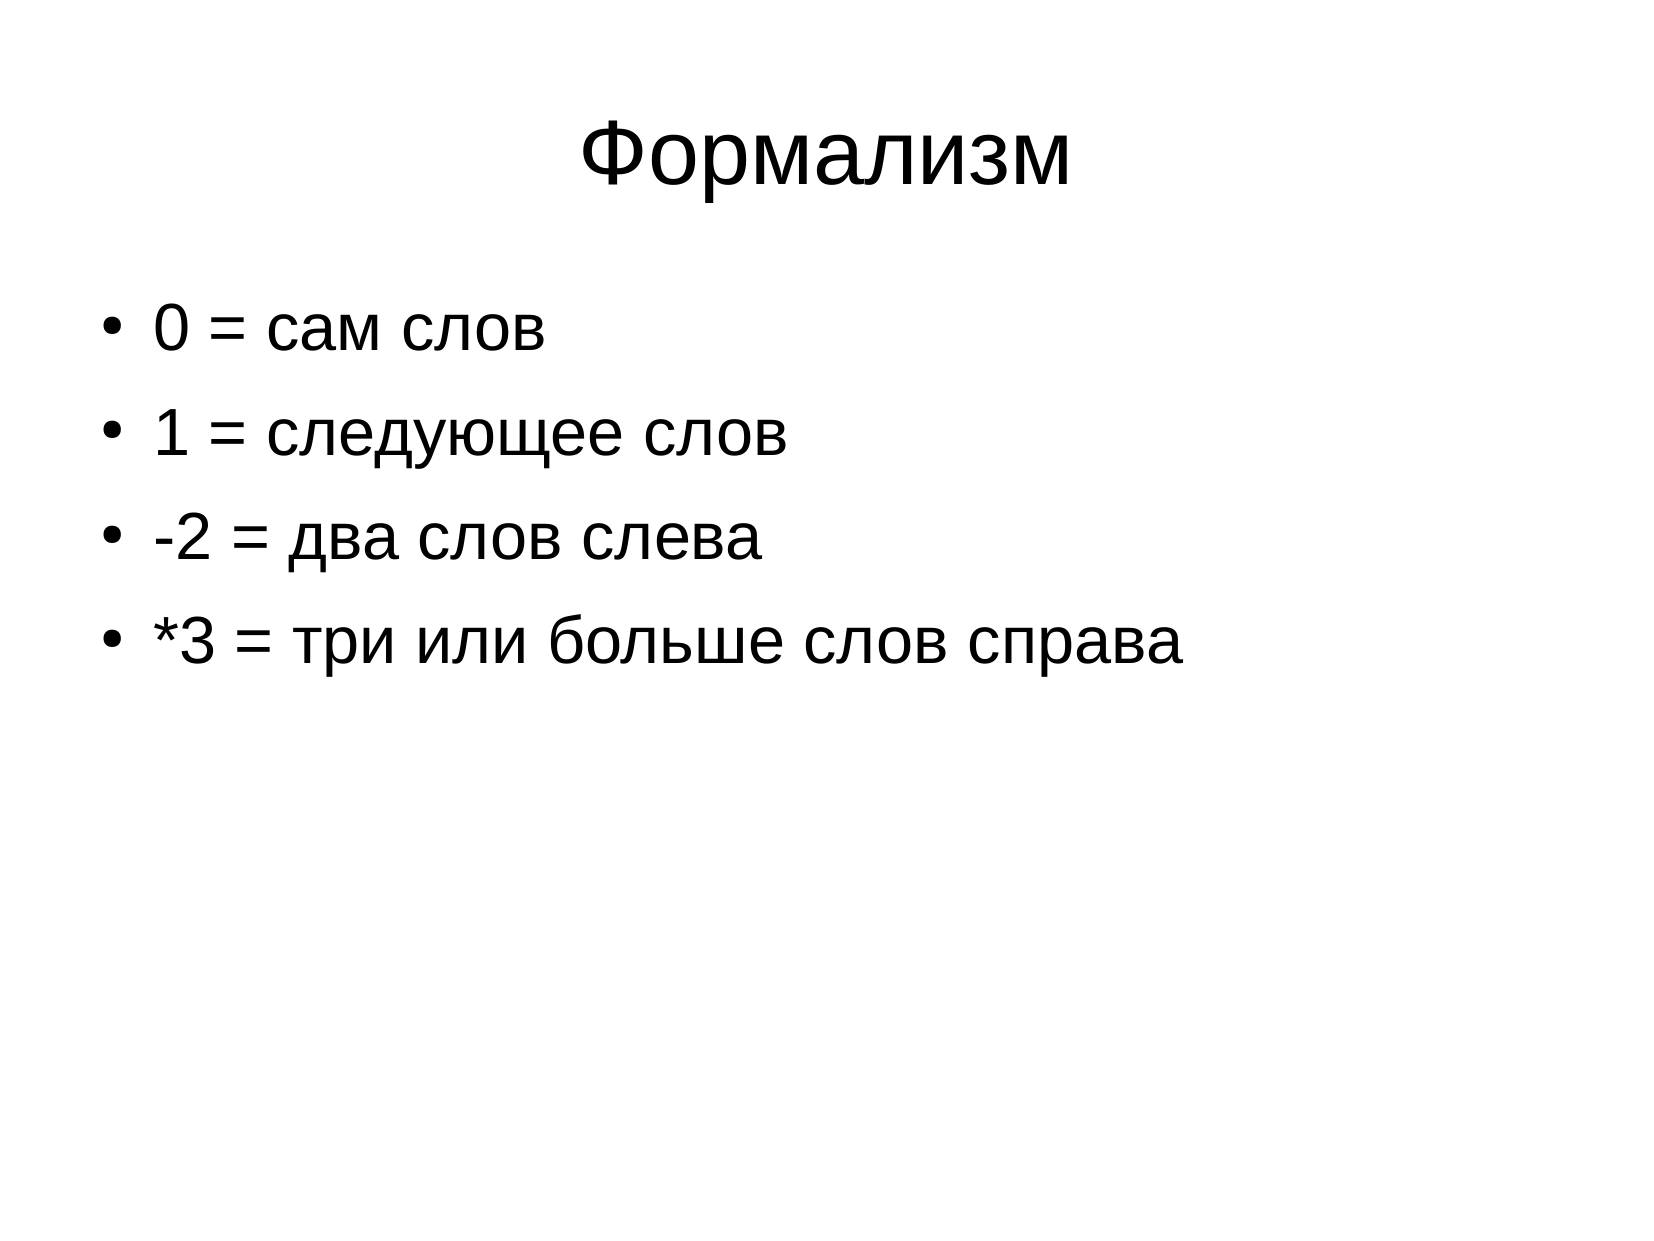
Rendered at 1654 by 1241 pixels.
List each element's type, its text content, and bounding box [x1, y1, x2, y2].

list 0 = сам слов 1 = следующее слов -2 = два слов слева *3 = три или больше слов справа [82, 290, 1571, 1109]
title Формализм [82, 49, 1571, 257]
